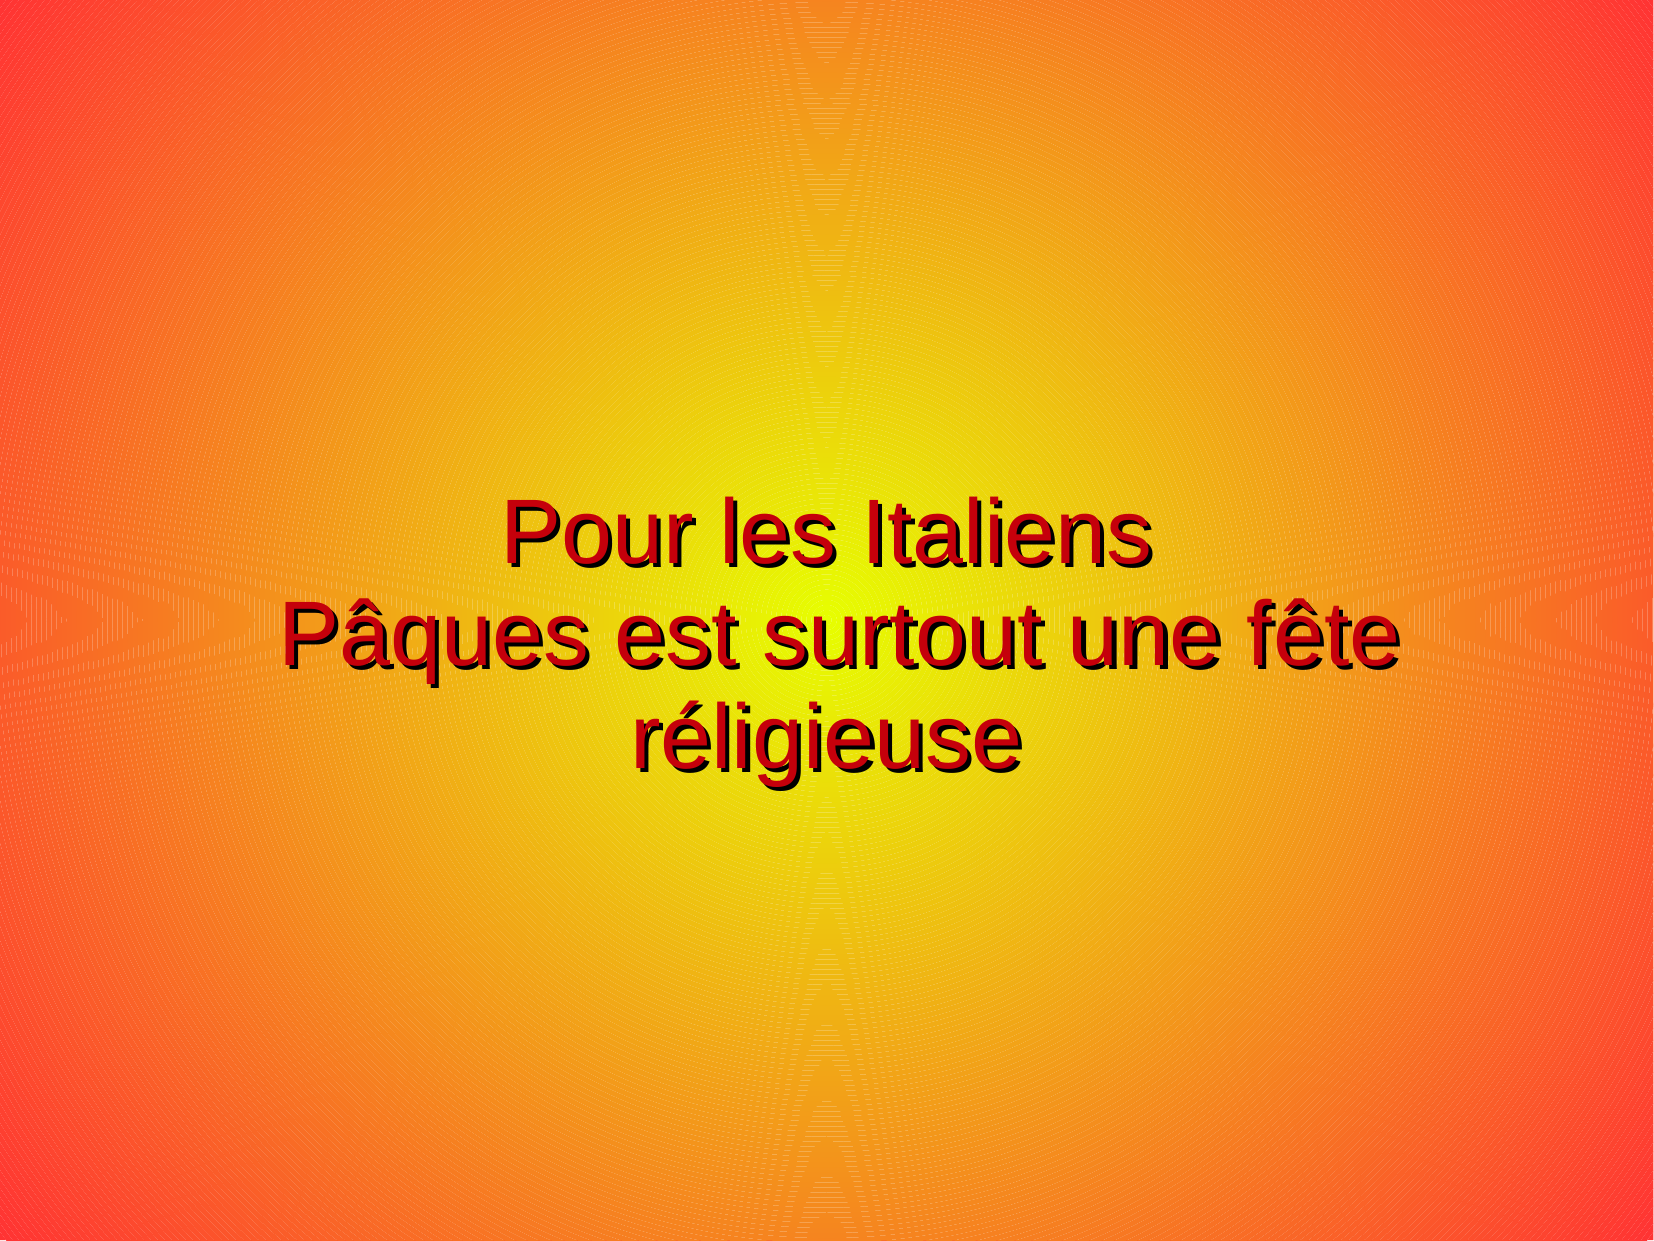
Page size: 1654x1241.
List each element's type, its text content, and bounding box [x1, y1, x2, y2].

subtitle Pour les Italiens Pâques est surtout une fête réligieuse [115, 377, 1539, 863]
